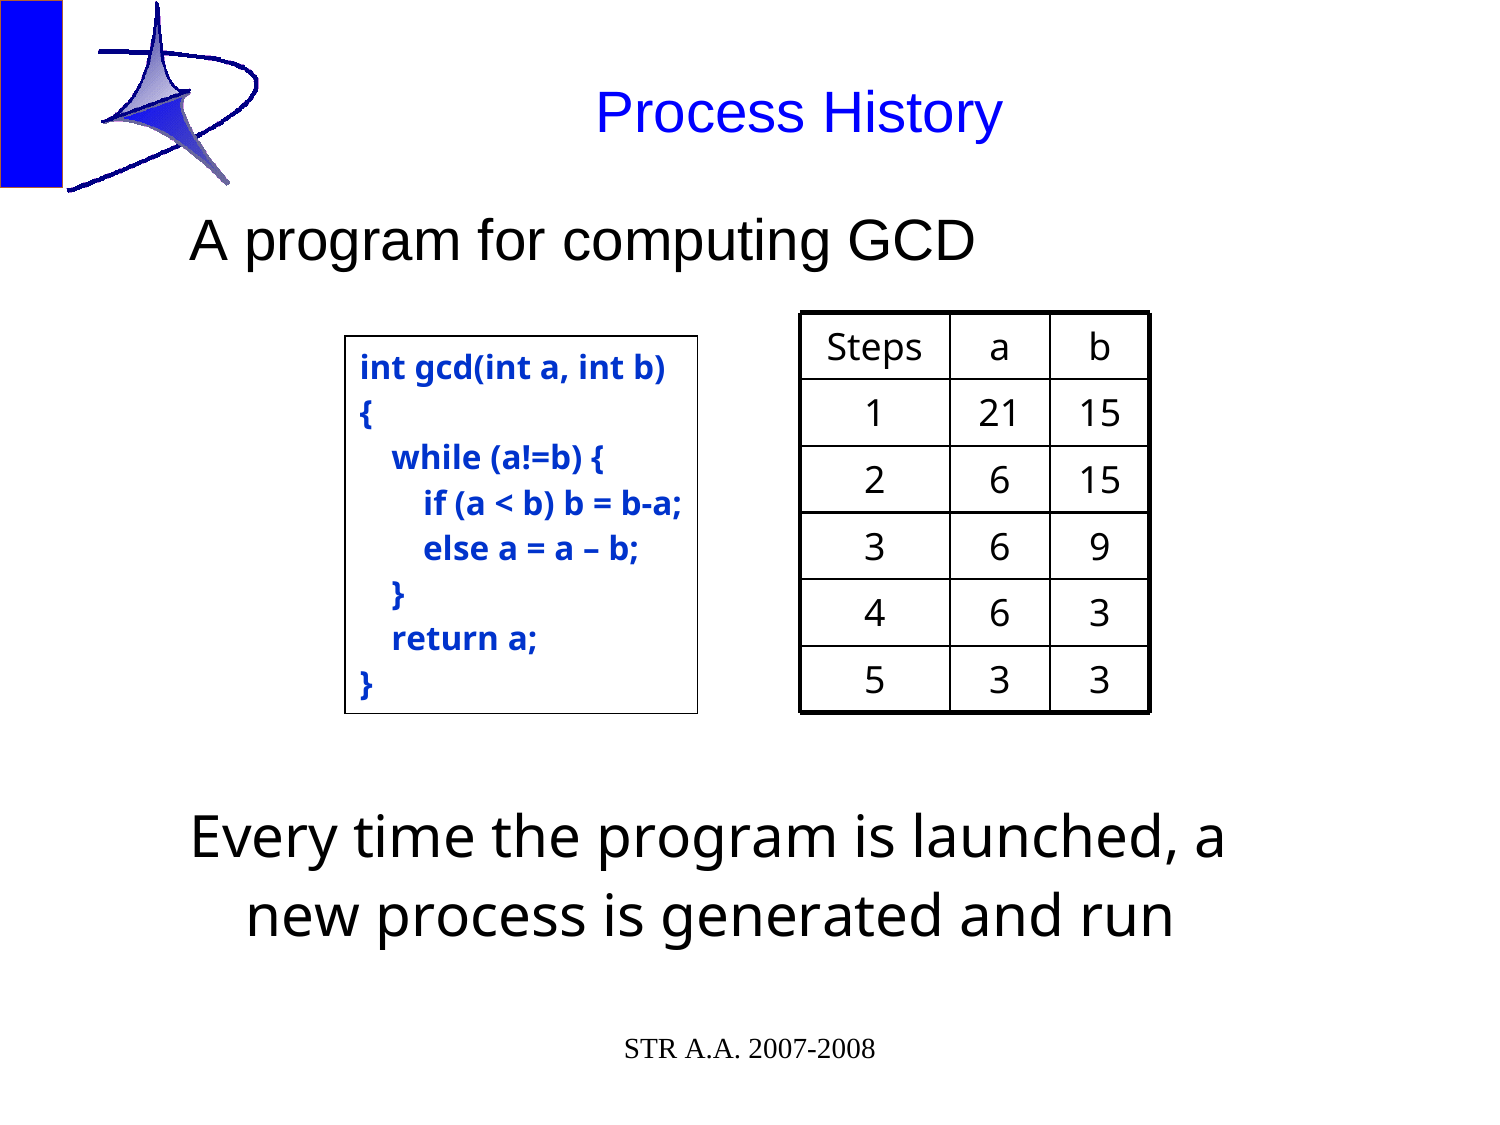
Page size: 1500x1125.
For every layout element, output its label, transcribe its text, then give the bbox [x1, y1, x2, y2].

text_box 6 [951, 514, 1049, 578]
picture [62, 0, 263, 197]
text_box 15 [1051, 380, 1147, 445]
text_box 6 [951, 580, 1049, 645]
text_box Every time the program is launched, a new process is generated and run [174, 787, 1300, 900]
text_box 21 [951, 380, 1049, 445]
title Process History [174, 61, 1425, 164]
text_box 4 [802, 580, 949, 645]
text_box 1 [802, 380, 949, 445]
text_box a [951, 315, 1049, 378]
text_box 3 [1051, 580, 1147, 645]
text_box 3 [802, 514, 949, 578]
text_box 3 [1051, 647, 1147, 710]
text_box int gcd(int a, int b) { while (a!=b) { if (a < b) b = b-a; else a = a – b; } return a; } [344, 336, 698, 714]
text_box b [1051, 315, 1147, 378]
text_box 6 [951, 447, 1049, 511]
text_box 9 [1051, 514, 1147, 578]
text_box 15 [1051, 447, 1147, 511]
text_box 3 [951, 647, 1049, 710]
list A program for computing GCD [174, 199, 1300, 313]
text_box 2 [802, 447, 949, 511]
text_box 5 [802, 647, 949, 710]
text_box Steps [802, 315, 949, 378]
